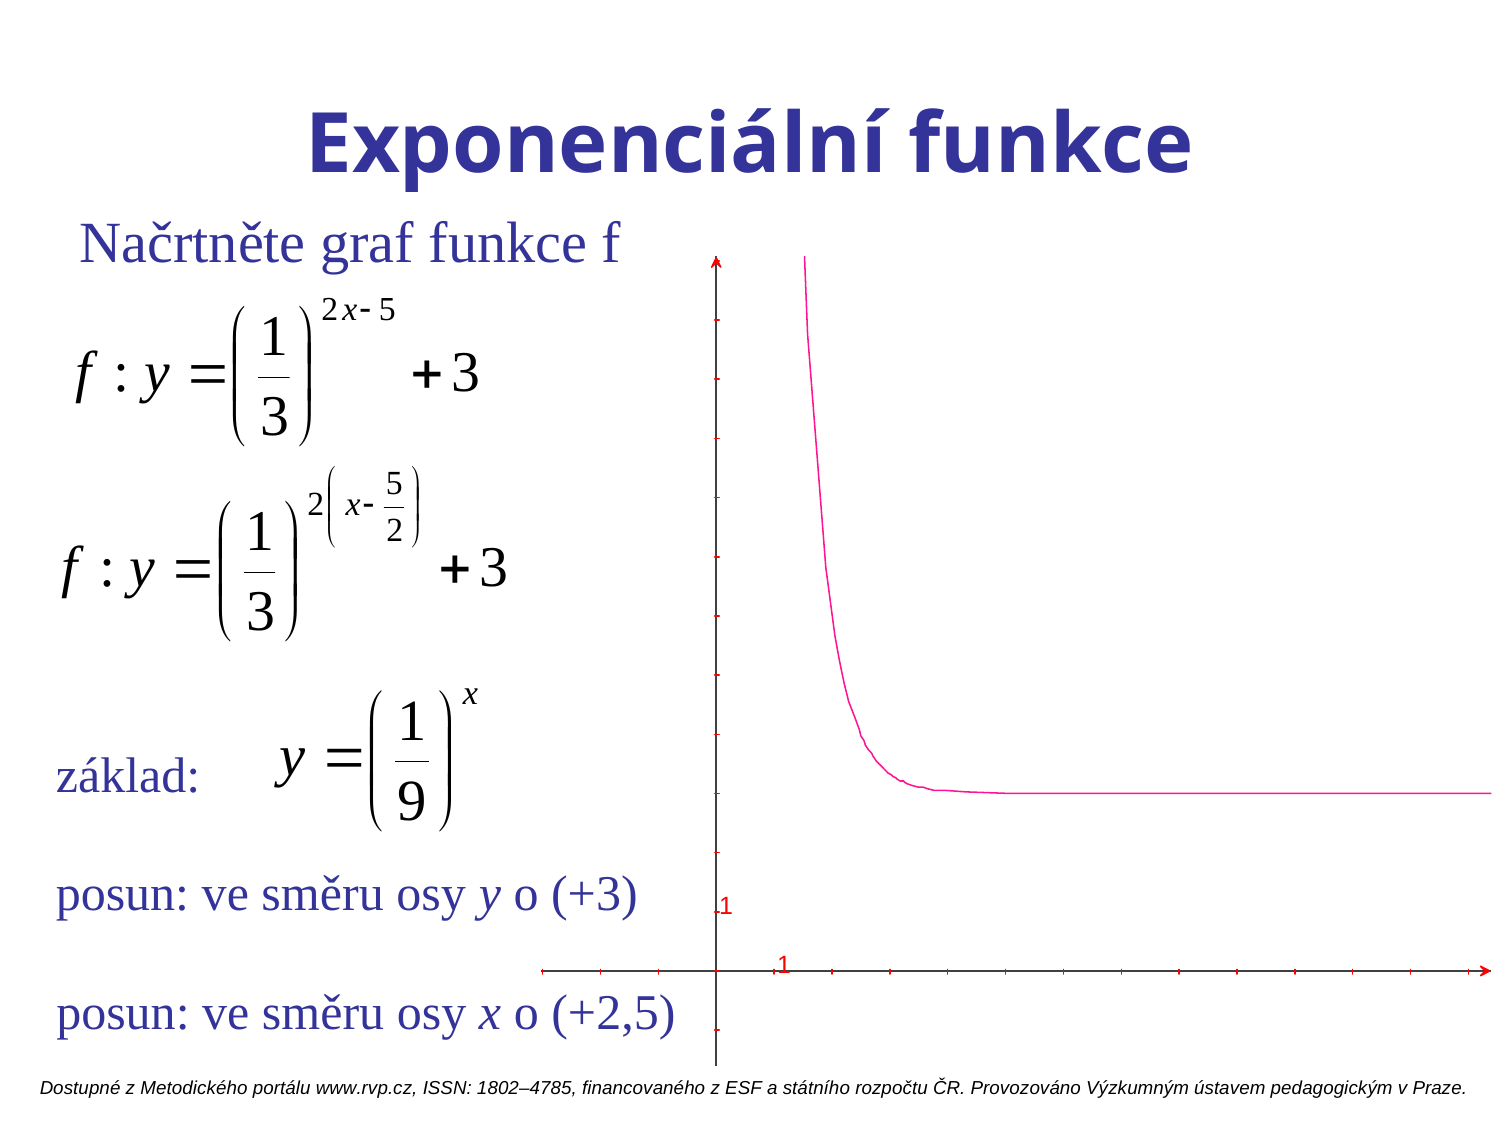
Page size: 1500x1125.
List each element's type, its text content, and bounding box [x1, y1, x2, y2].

text_box základ: [41, 734, 265, 811]
text_box Exponenciální funkce [75, 45, 1426, 196]
chart [265, 668, 491, 845]
text_box posun: ve směru osy y o (+3) [41, 852, 541, 929]
text_box Dostupné z Metodického portálu www.rvp.cz, ISSN: 1802–4785, financovaného z ESF a státního rozpočtu ČR. Provozováno Výzkumným ústavem pedagogickým v Praze. [24, 1068, 1481, 1107]
text_box Načrtněte graf funkce f [64, 196, 1483, 282]
text_box posun: ve směru osy x o (+2,5) [41, 971, 541, 1048]
picture [541, 256, 1500, 1071]
chart [41, 285, 514, 654]
